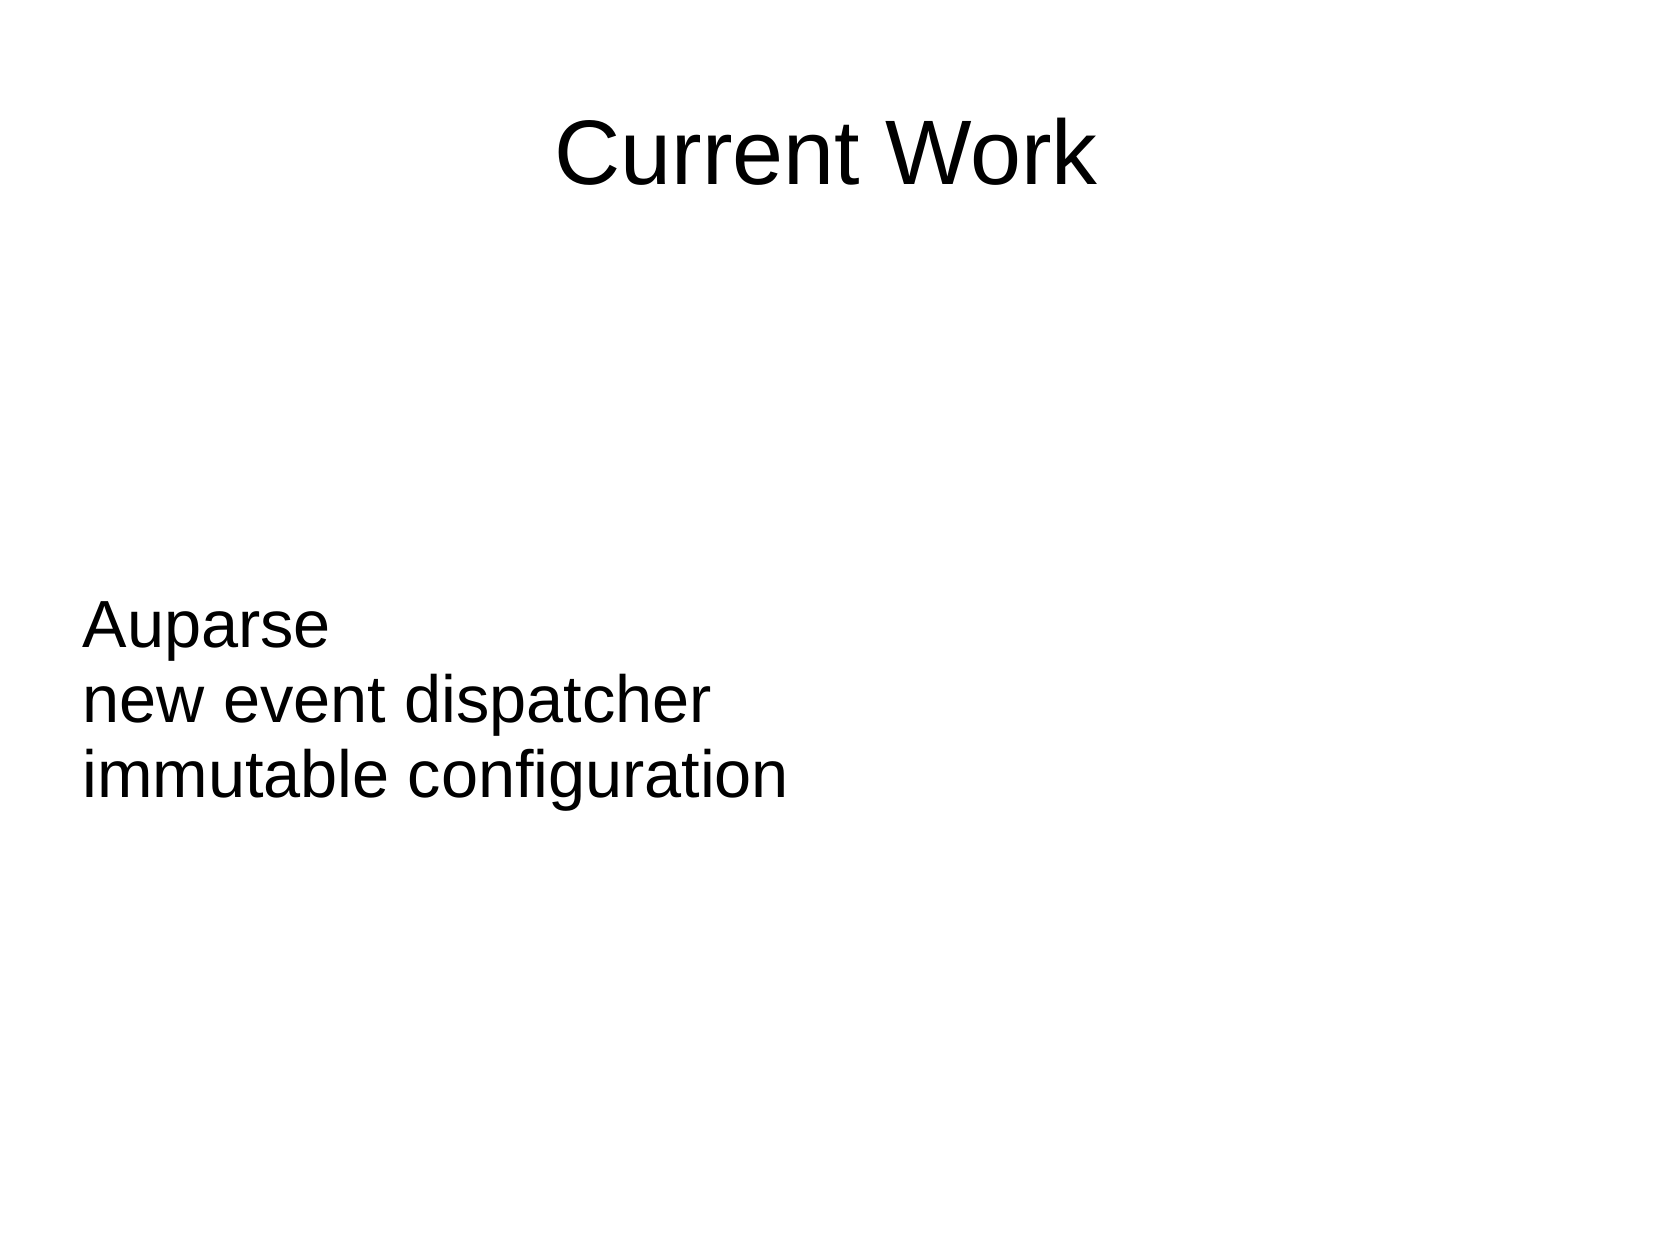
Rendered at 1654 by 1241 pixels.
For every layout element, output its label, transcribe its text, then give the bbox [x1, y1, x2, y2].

subtitle Auparse new event dispatcher immutable configuration [82, 297, 1571, 1102]
title Current Work [82, 56, 1571, 250]
